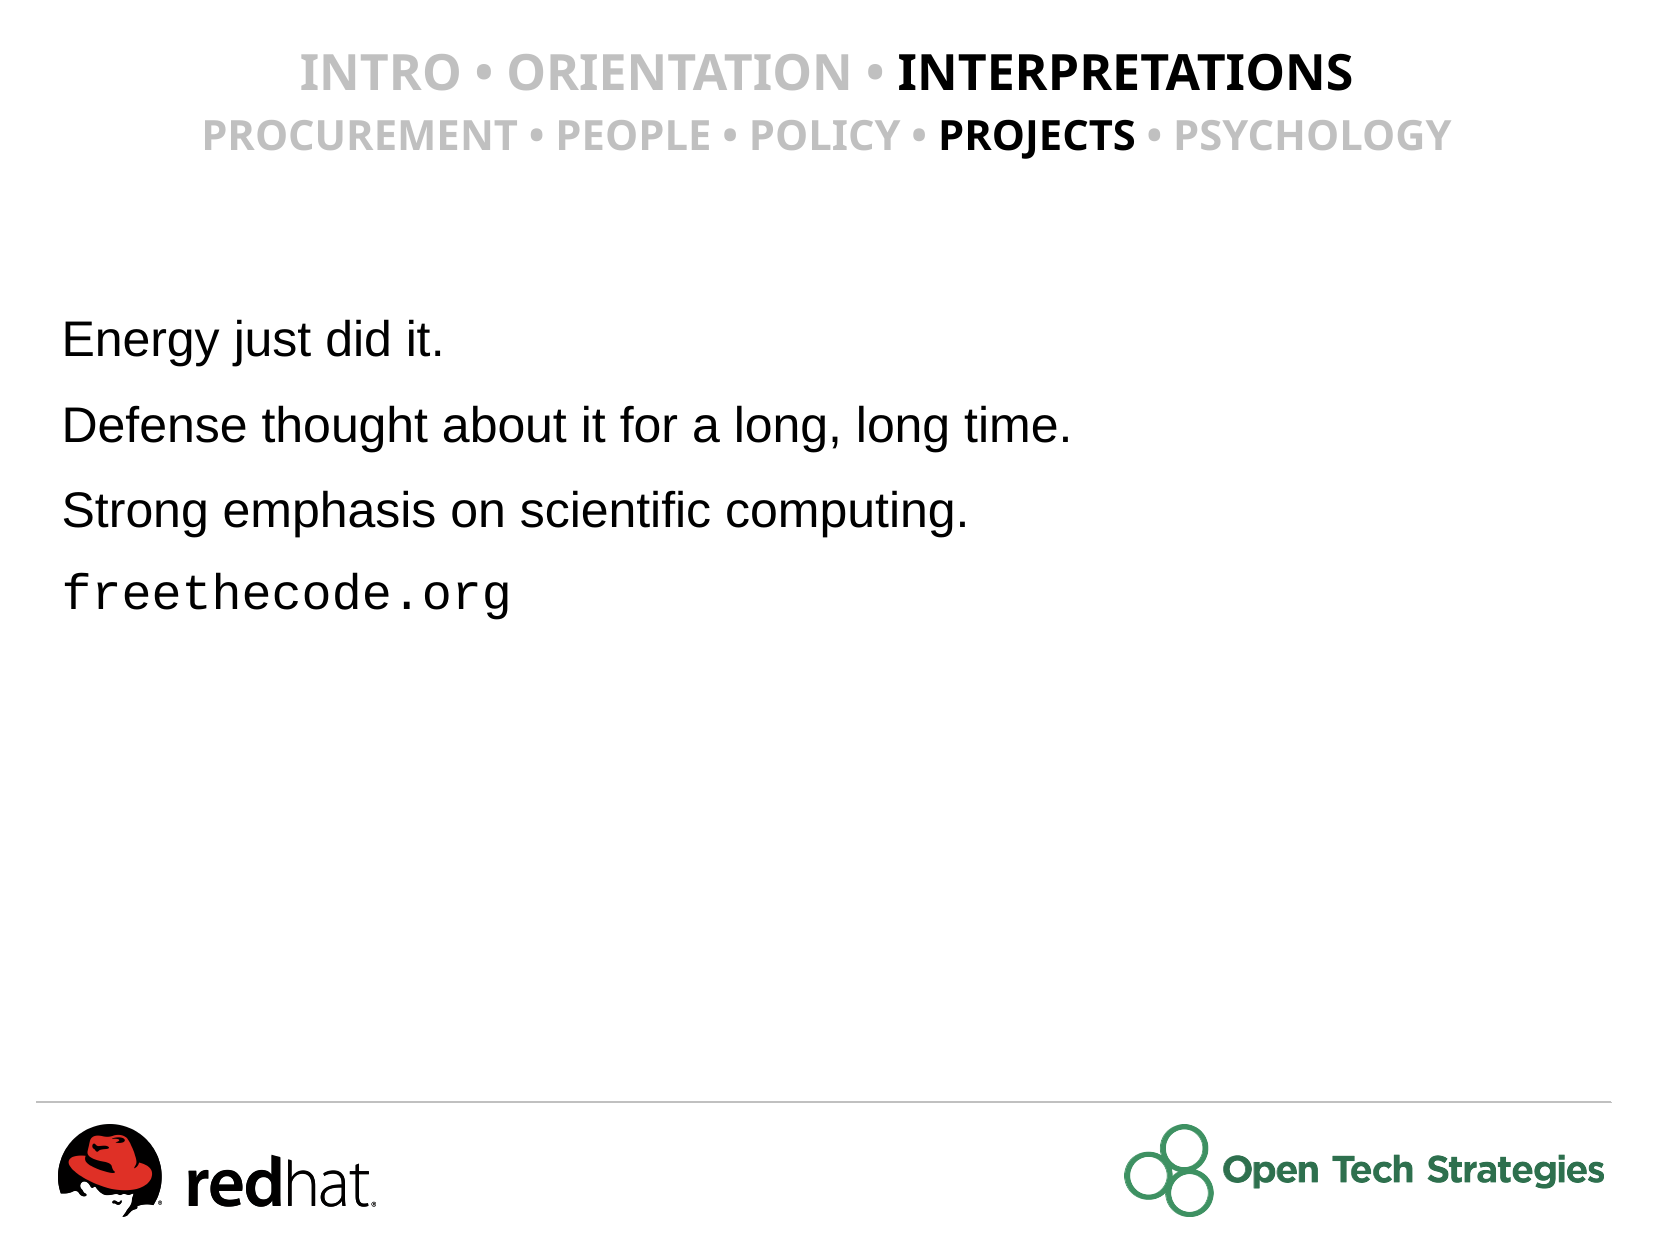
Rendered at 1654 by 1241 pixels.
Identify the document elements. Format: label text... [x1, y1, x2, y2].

picture [58, 1124, 376, 1217]
list Energy just did it. Defense thought about it for a long, long time. Strong emphasis on scientific computing. freethecode.org [61, 311, 1550, 1032]
title INTRO • ORIENTATION • INTERPRETATIONS PROCUREMENT • PEOPLE • POLICY • PROJECTS • PSYCHOLOGY [82, 0, 1571, 204]
picture [1124, 1124, 1604, 1217]
